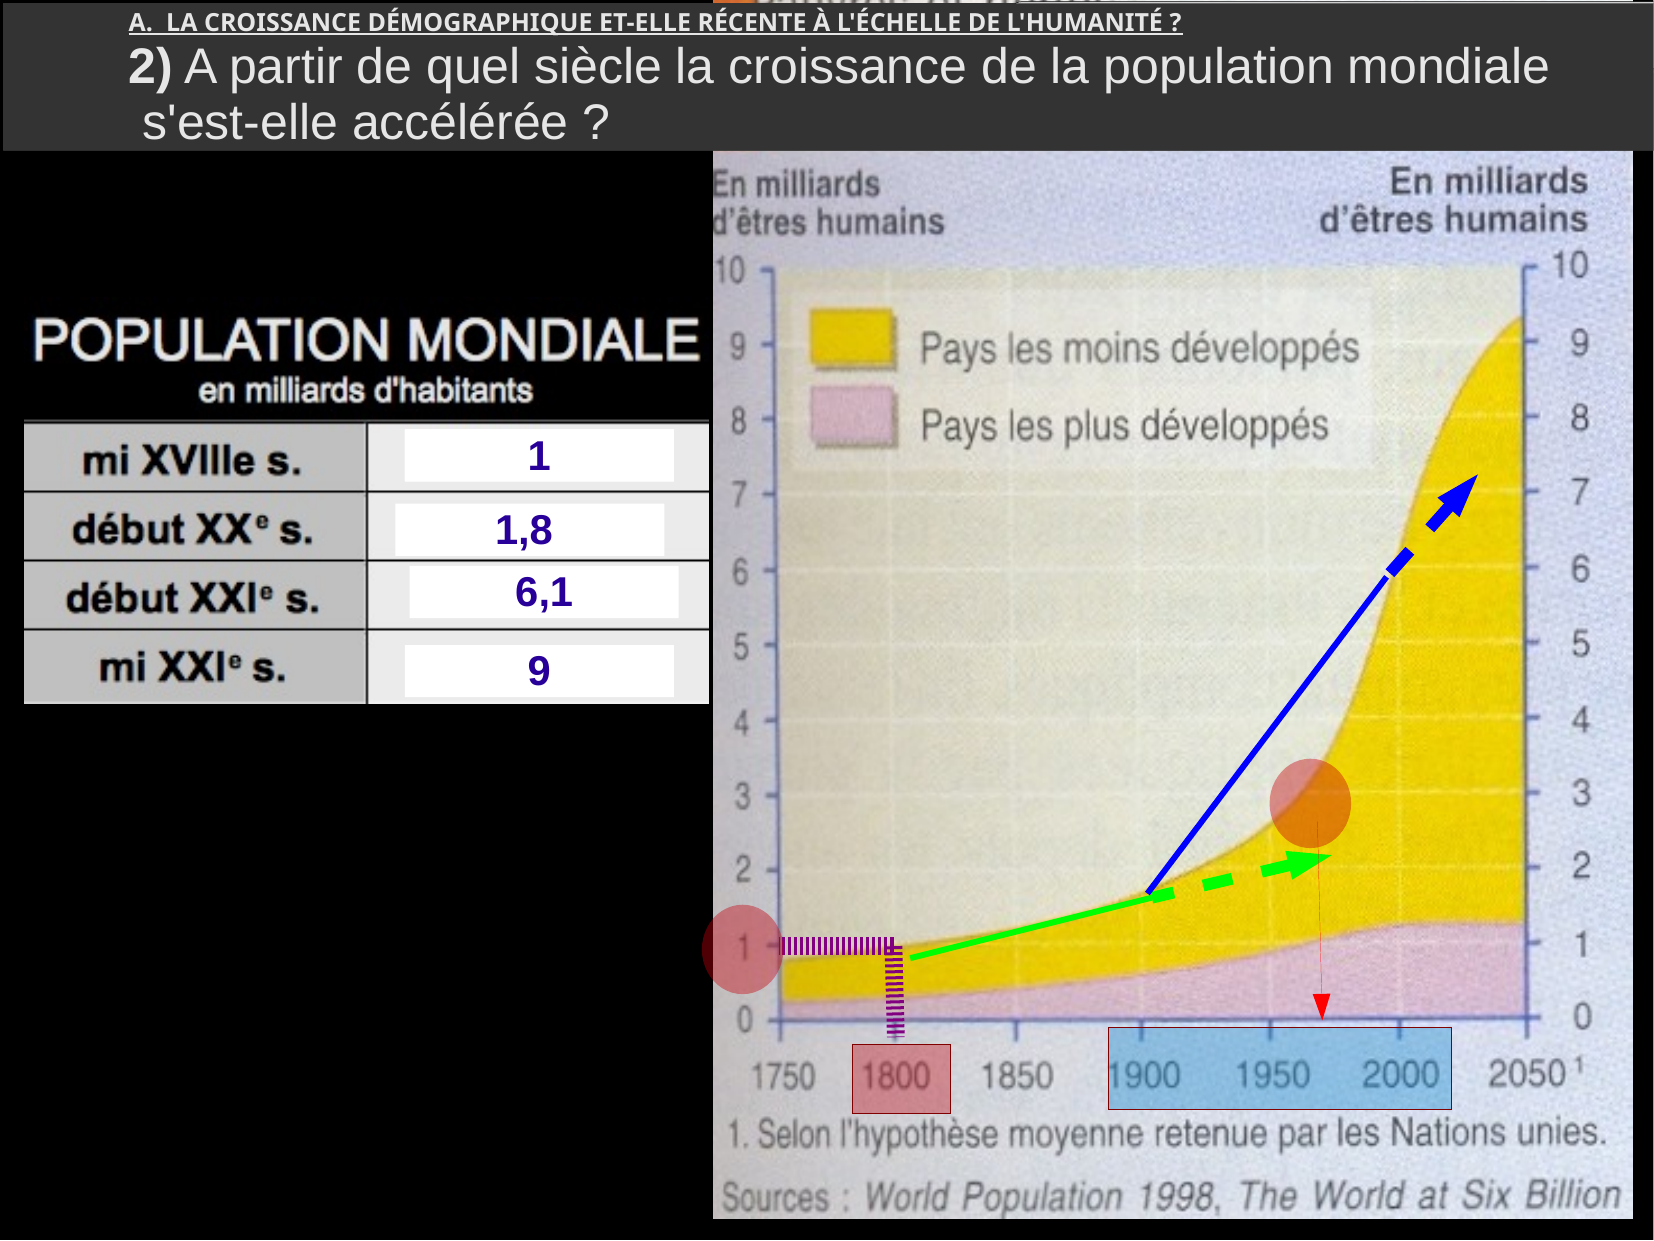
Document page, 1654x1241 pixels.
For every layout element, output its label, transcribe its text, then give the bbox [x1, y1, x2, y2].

text_box [701, 904, 784, 995]
text_box [1269, 758, 1352, 849]
picture [713, 151, 1633, 1219]
picture [24, 297, 709, 704]
text_box [1108, 1027, 1452, 1110]
text_box 1,8 [395, 503, 665, 556]
text_box [852, 1044, 951, 1114]
text_box A. LA CROISSANCE DÉMOGRAPHIQUE ET-ELLE RÉCENTE À L'ÉCHELLE DE L'HUMANITÉ ? 2) A partir de quel siècle la croissance de la population mondiale s'est-elle accélérée ? [3, 3, 1654, 151]
text_box 9 [404, 645, 674, 698]
text_box 6,1 [409, 565, 679, 619]
text_box 1 [404, 429, 674, 482]
